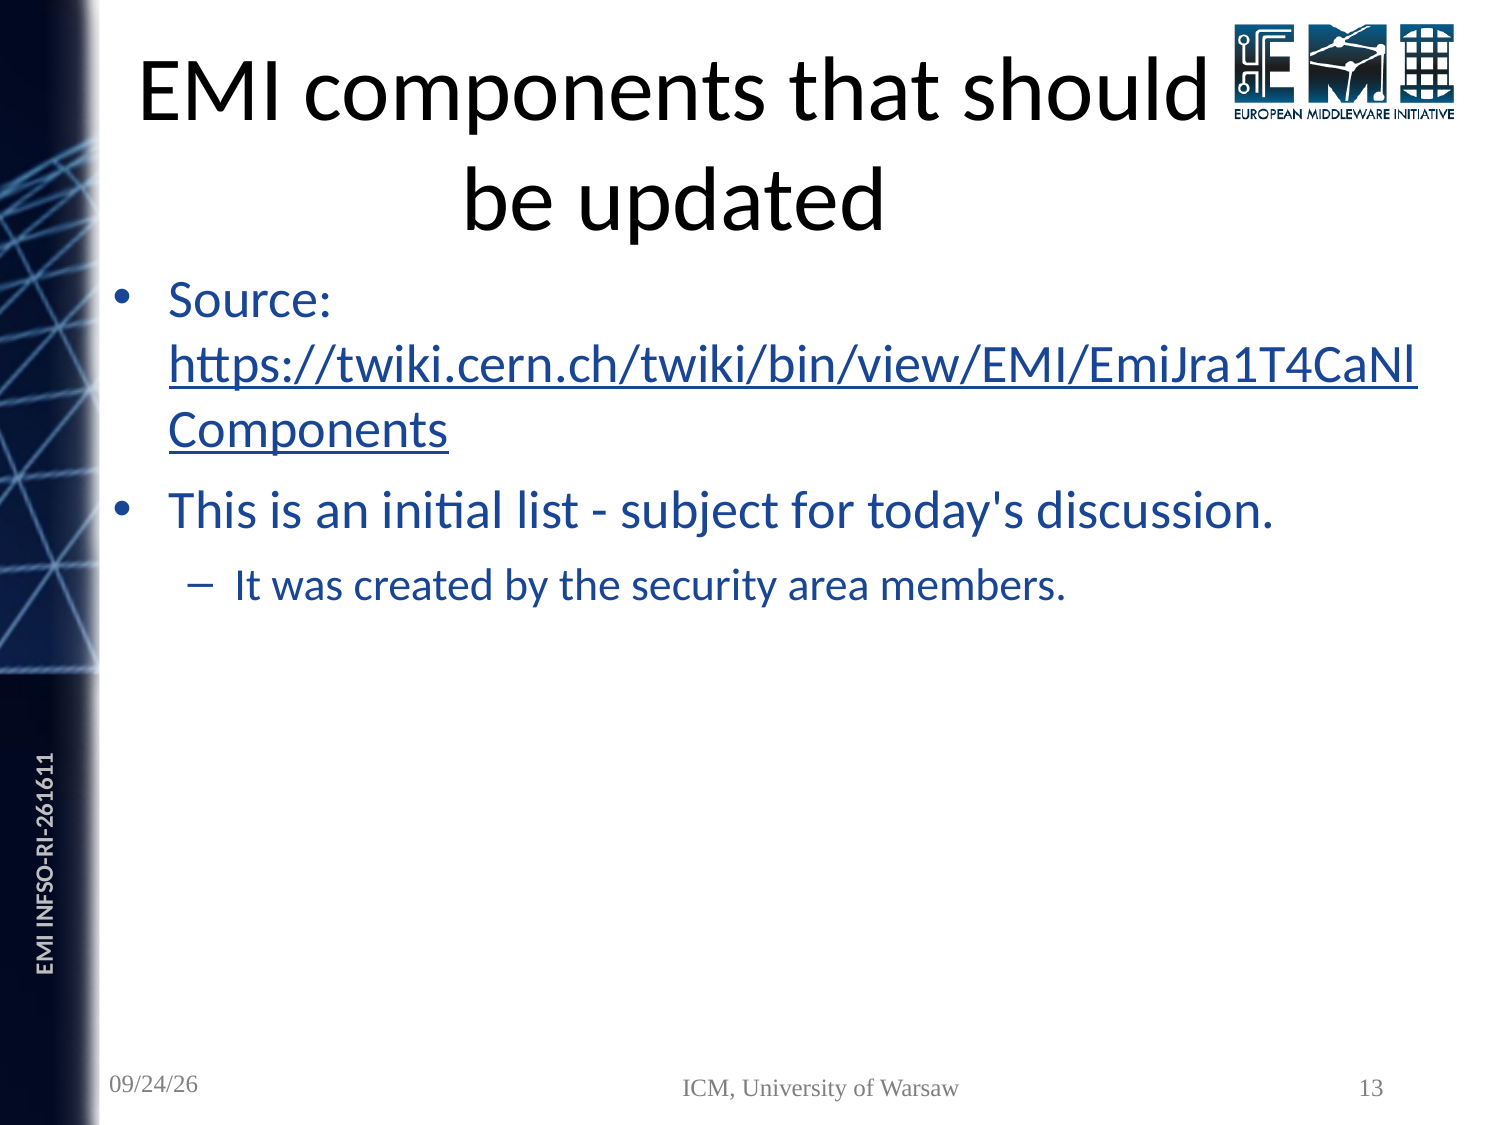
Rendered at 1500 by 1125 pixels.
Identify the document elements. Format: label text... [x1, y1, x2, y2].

picture [0, 0, 111, 1125]
title EMI components that should be updated [112, 28, 1238, 249]
list Source: https://twiki.cern.ch/twiki/bin/view/EMI/EmiJra1T4CaNlComponents This is an initial list - subject for today's discussion. It was created by the security area members. [112, 263, 1425, 675]
picture [1185, 8, 1500, 140]
